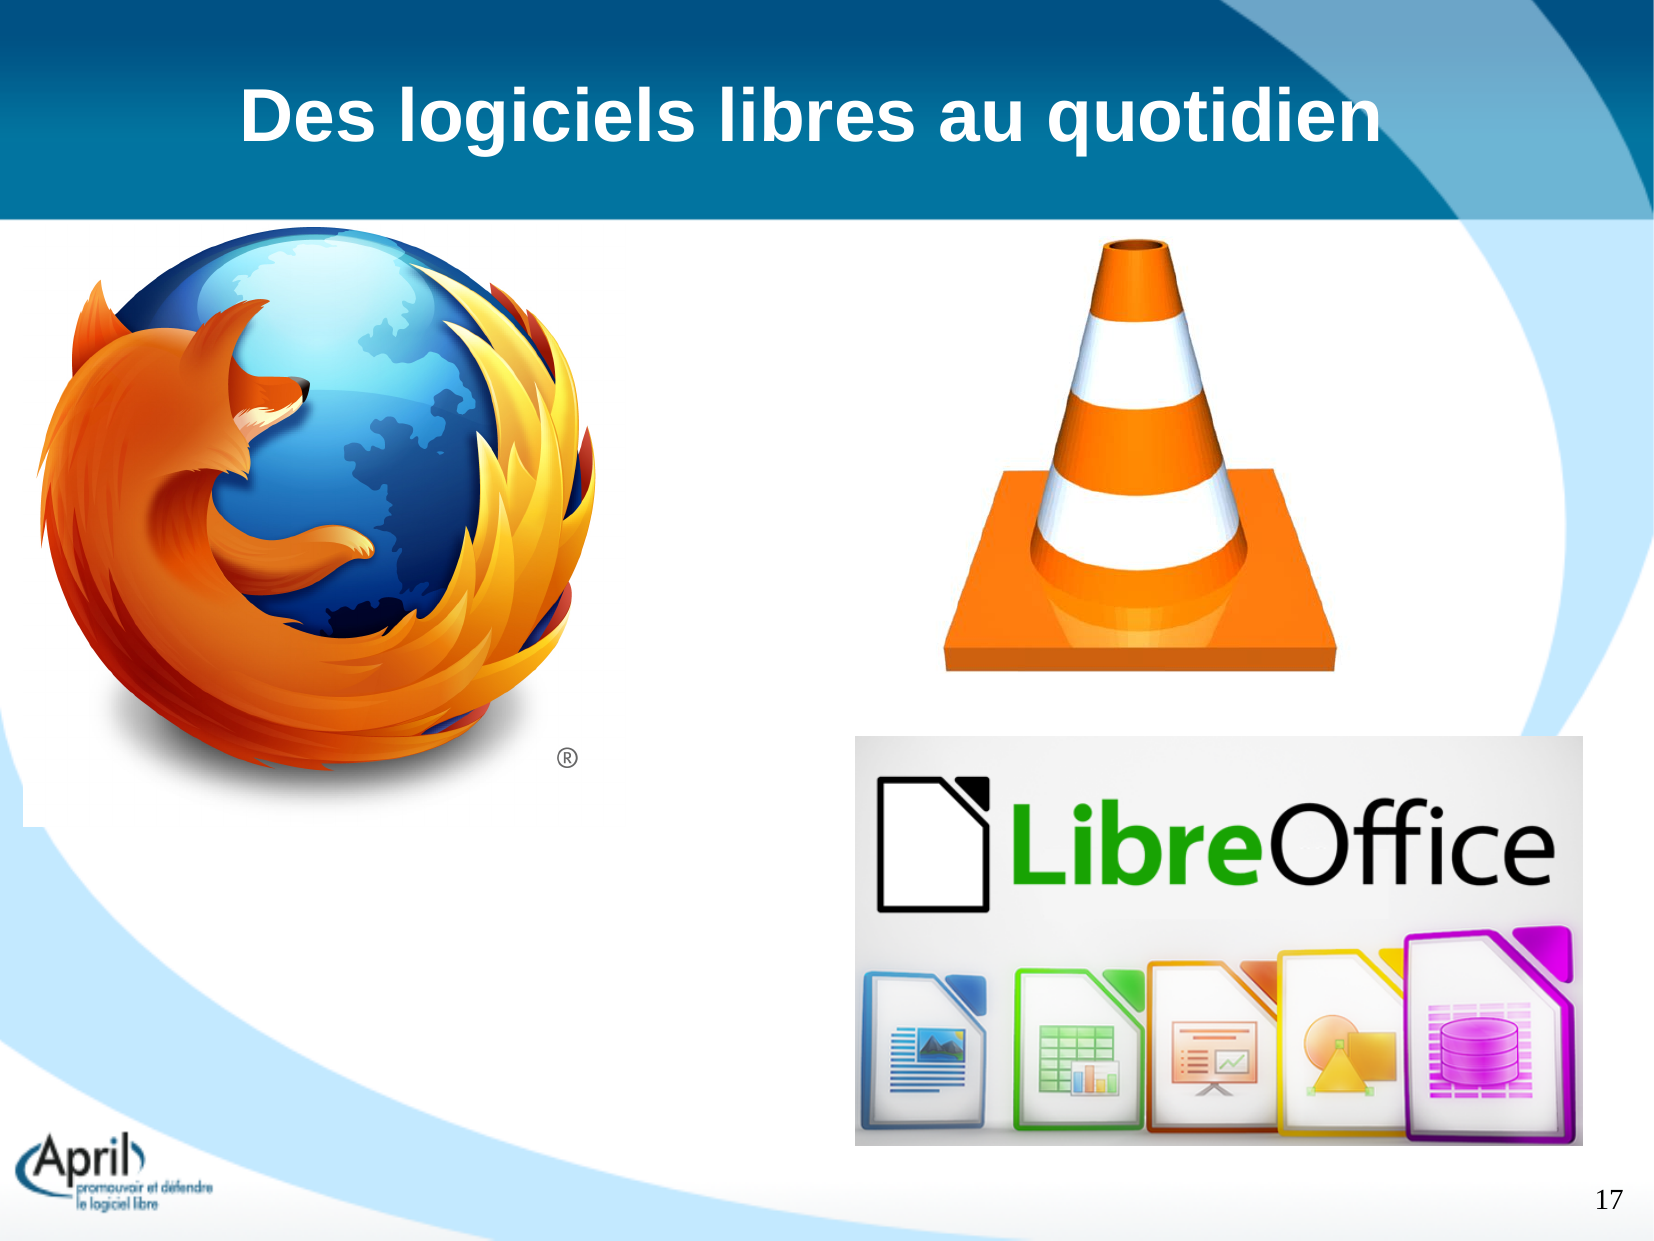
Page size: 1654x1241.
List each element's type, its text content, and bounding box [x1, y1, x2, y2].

text_box Des logiciels libres au quotidien [224, 66, 1501, 166]
picture [0, 0, 1654, 1241]
